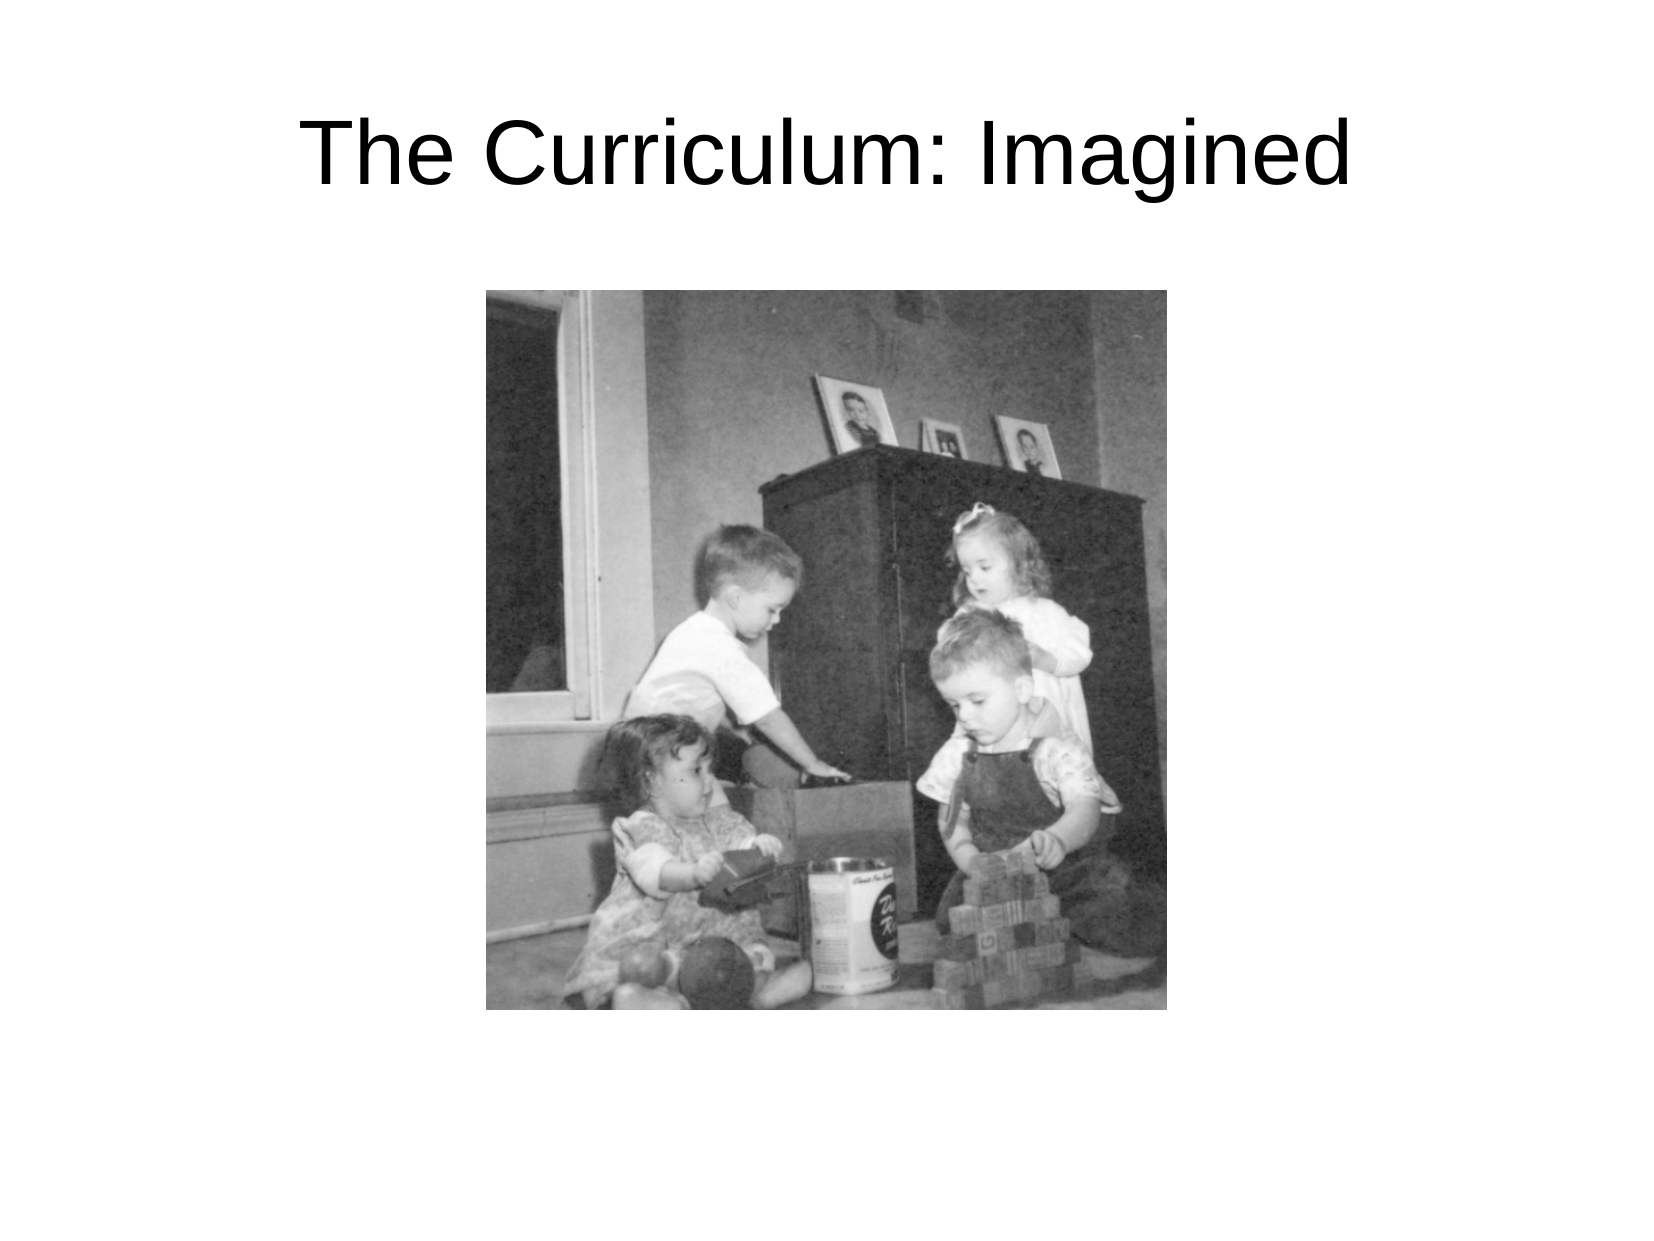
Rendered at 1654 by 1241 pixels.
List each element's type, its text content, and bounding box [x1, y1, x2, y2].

picture [486, 290, 1167, 1010]
title The Curriculum: Imagined [82, 49, 1571, 257]
